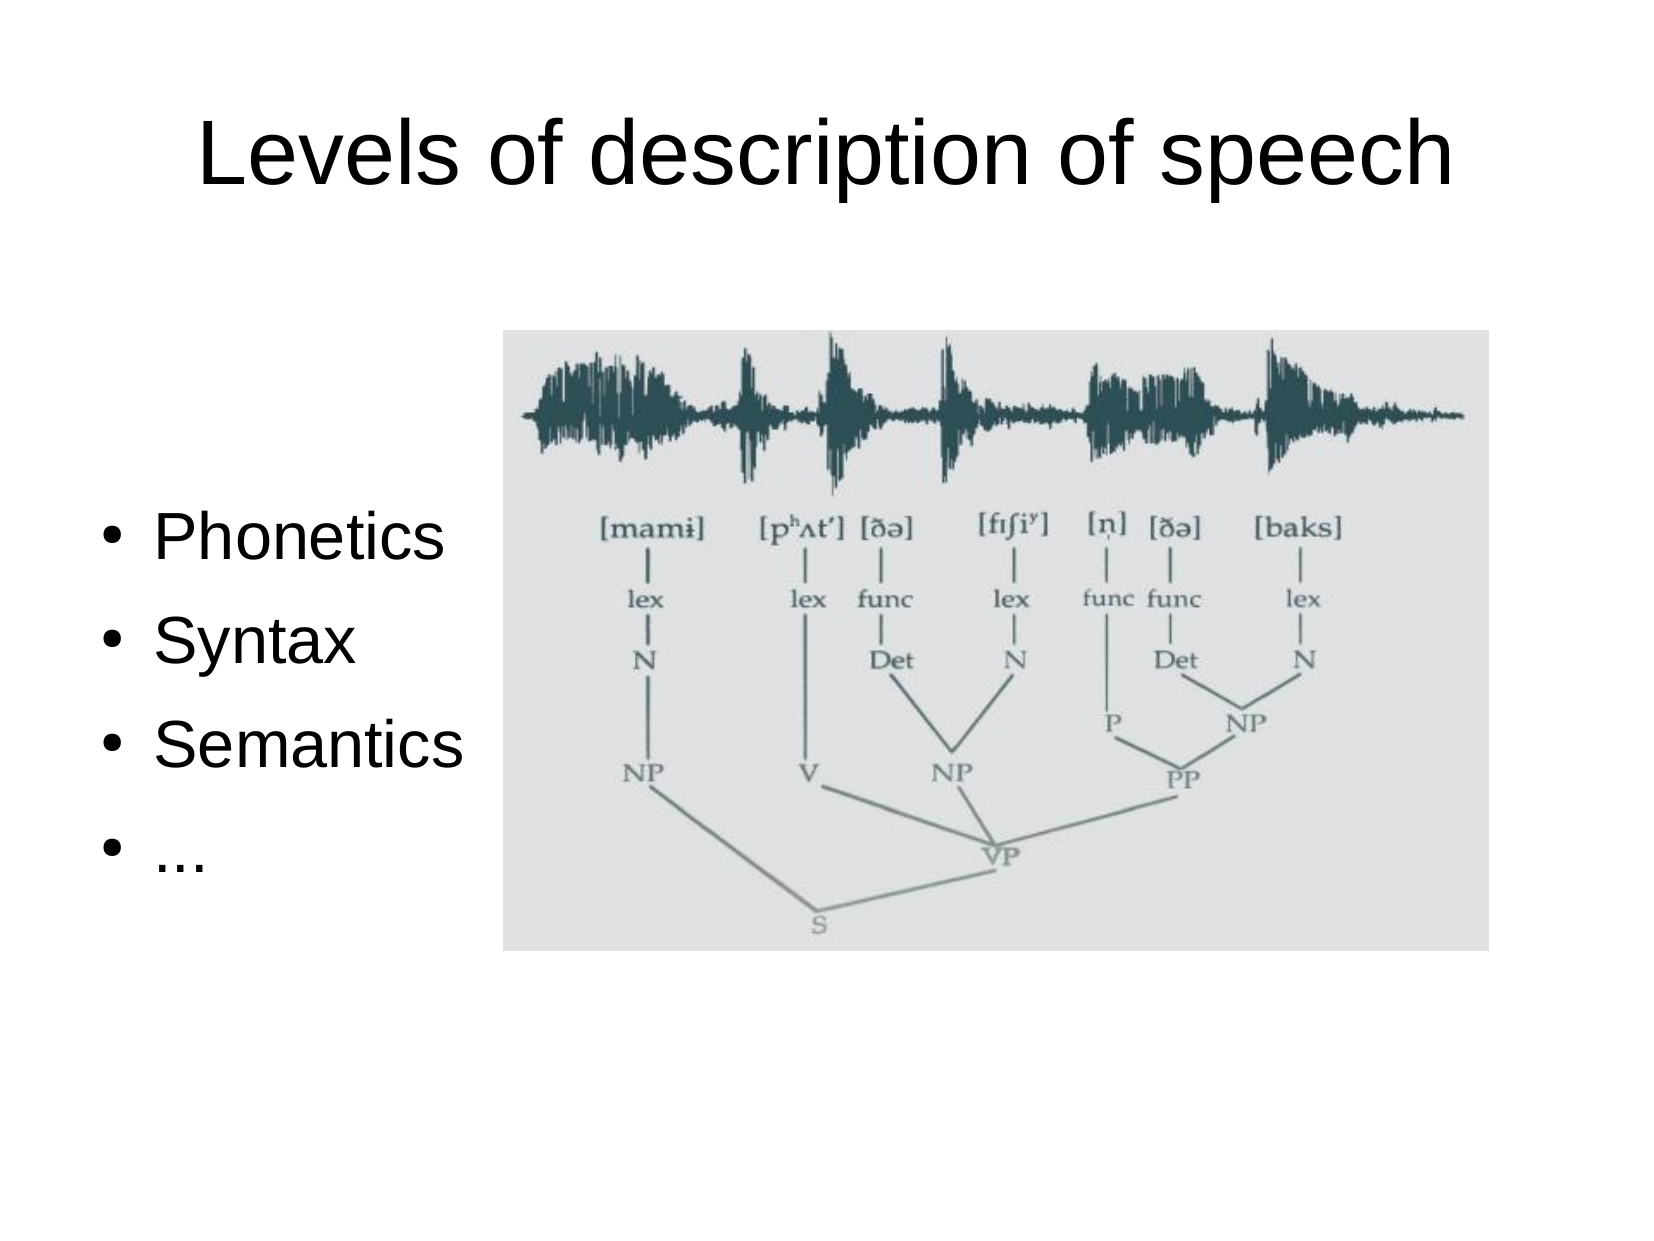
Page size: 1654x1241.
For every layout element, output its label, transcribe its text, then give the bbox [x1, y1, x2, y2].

title Levels of description of speech [82, 49, 1571, 257]
picture [503, 330, 1489, 951]
list Phonetics Syntax Semantics ... [82, 290, 1538, 1010]
